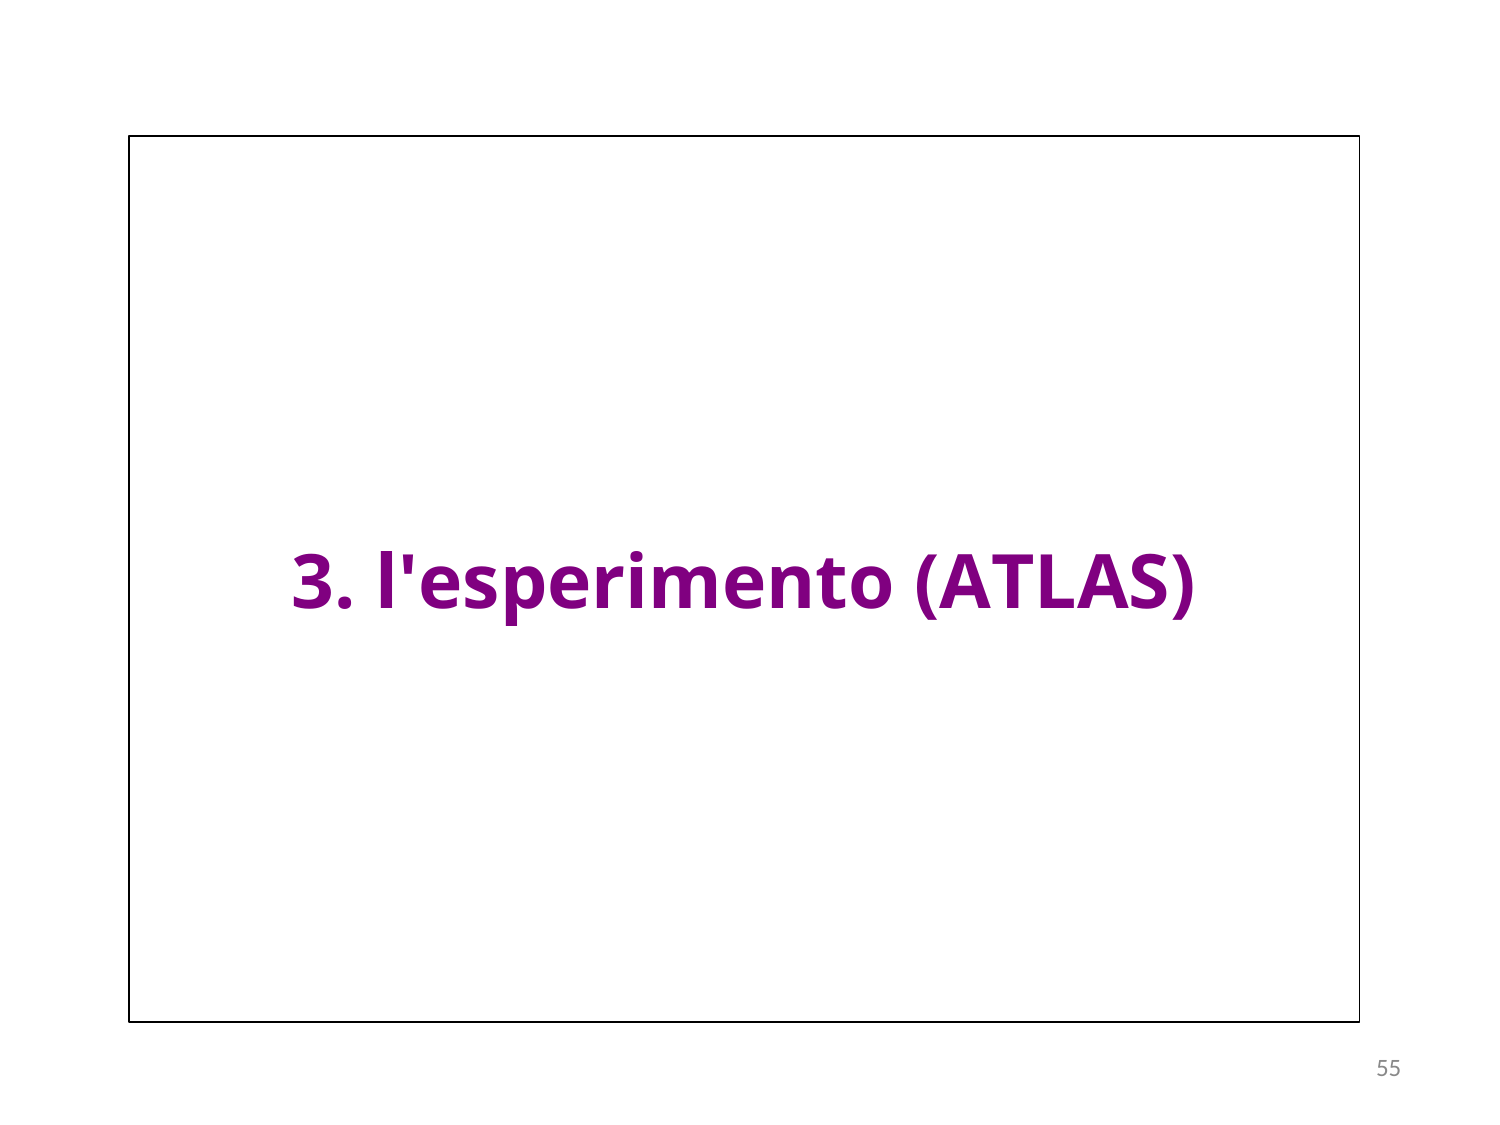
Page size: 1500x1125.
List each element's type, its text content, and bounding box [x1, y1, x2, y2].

text_box <numero> [1074, 1042, 1417, 1095]
text_box 3. l'esperimento (ATLAS) [128, 135, 1360, 1022]
